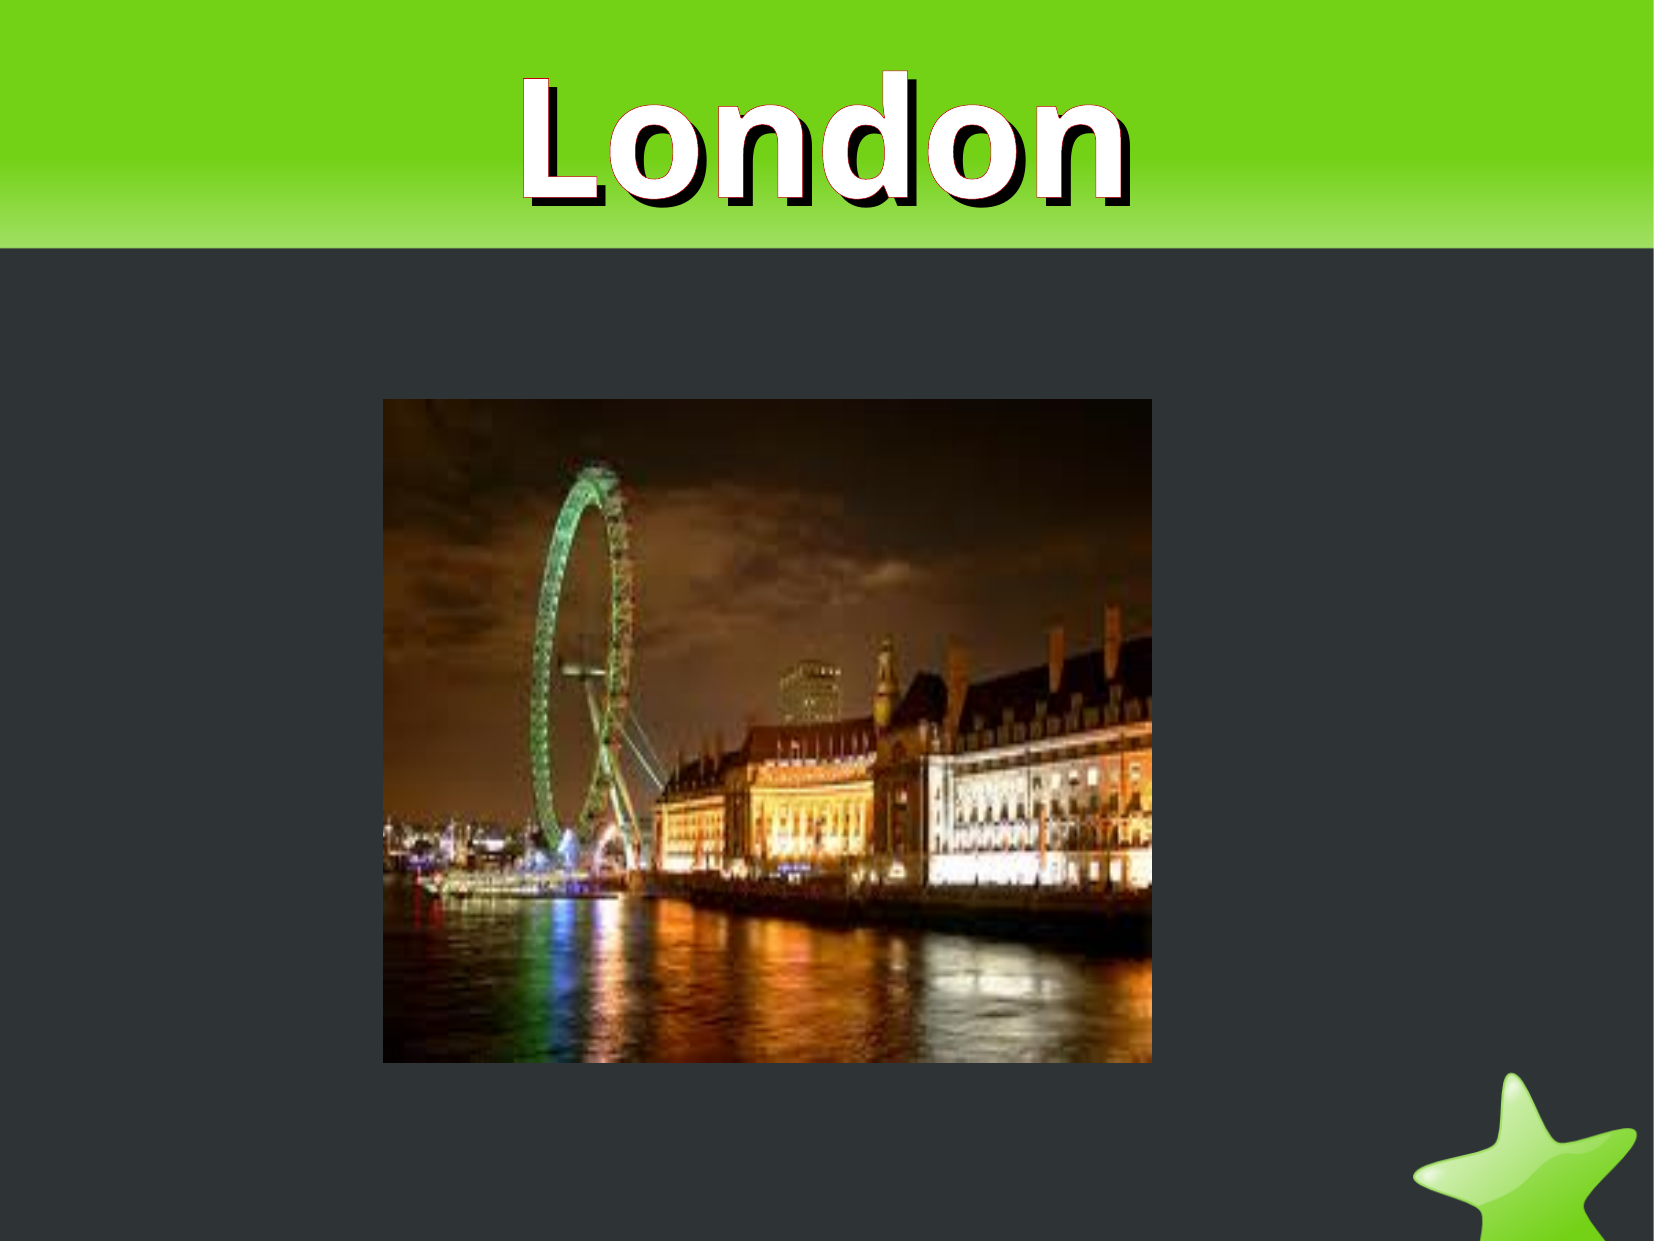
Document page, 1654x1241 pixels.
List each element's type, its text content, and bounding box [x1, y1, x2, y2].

title London [76, 16, 1565, 249]
picture [0, 0, 1654, 1241]
